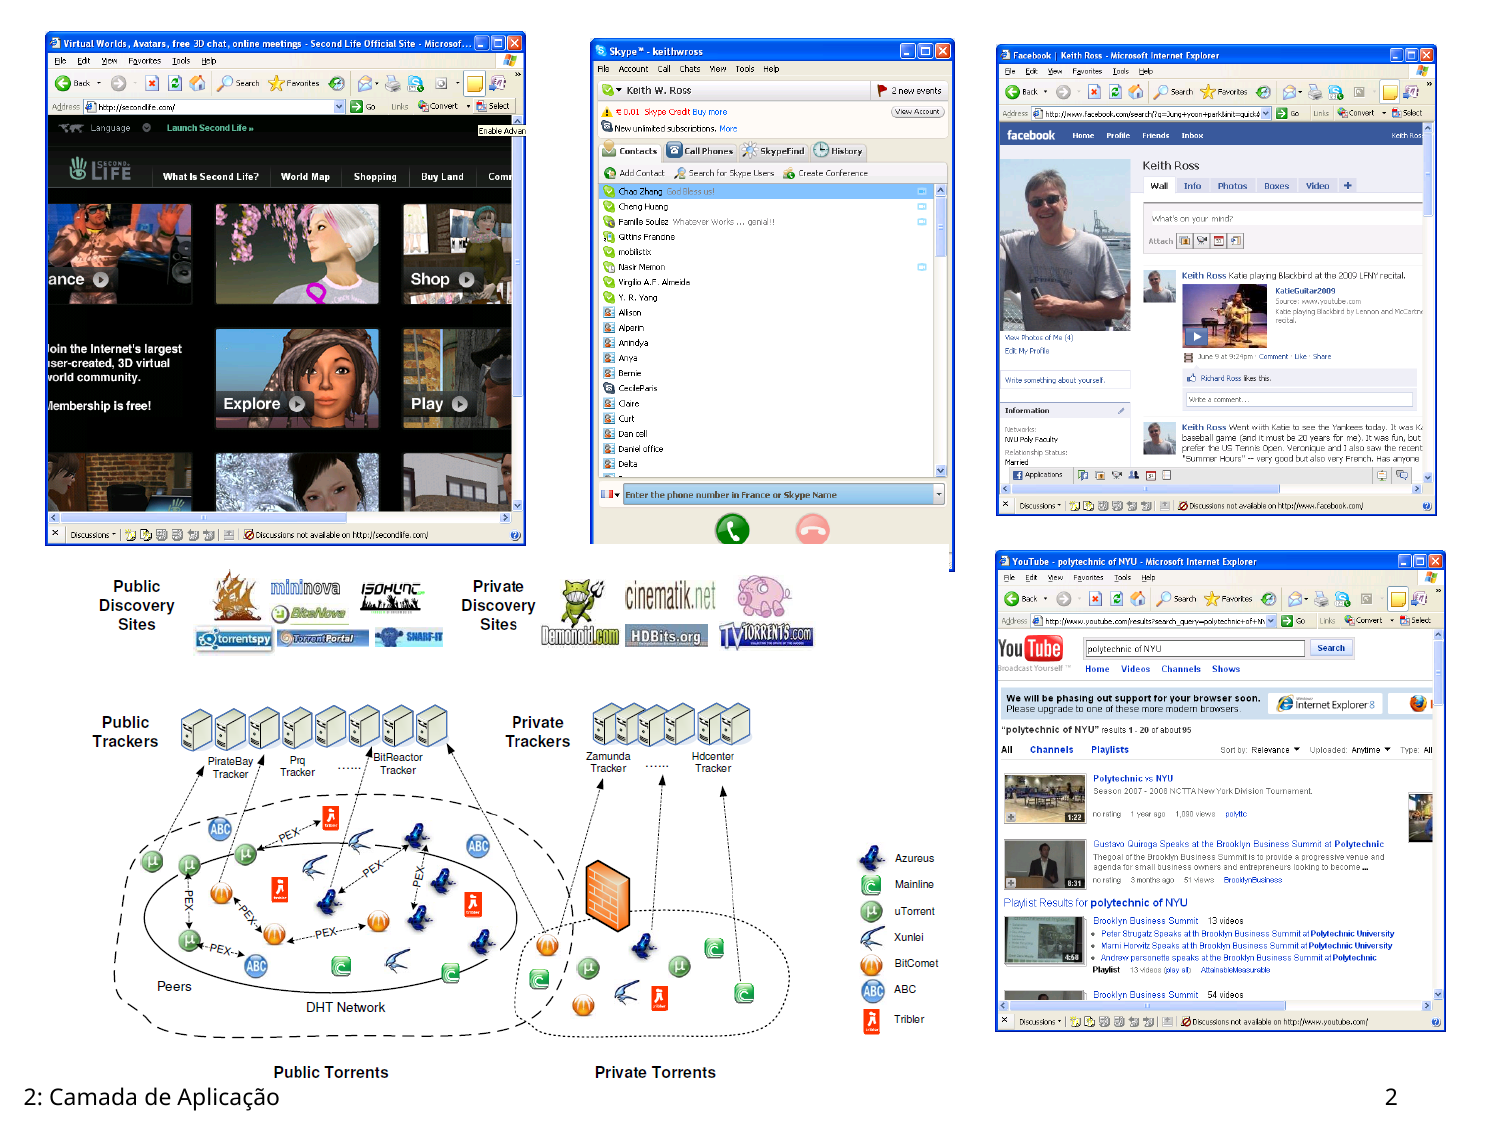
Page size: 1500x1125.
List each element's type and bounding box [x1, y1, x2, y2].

picture [45, 31, 955, 1086]
picture [995, 550, 1446, 1033]
picture [996, 44, 1437, 516]
